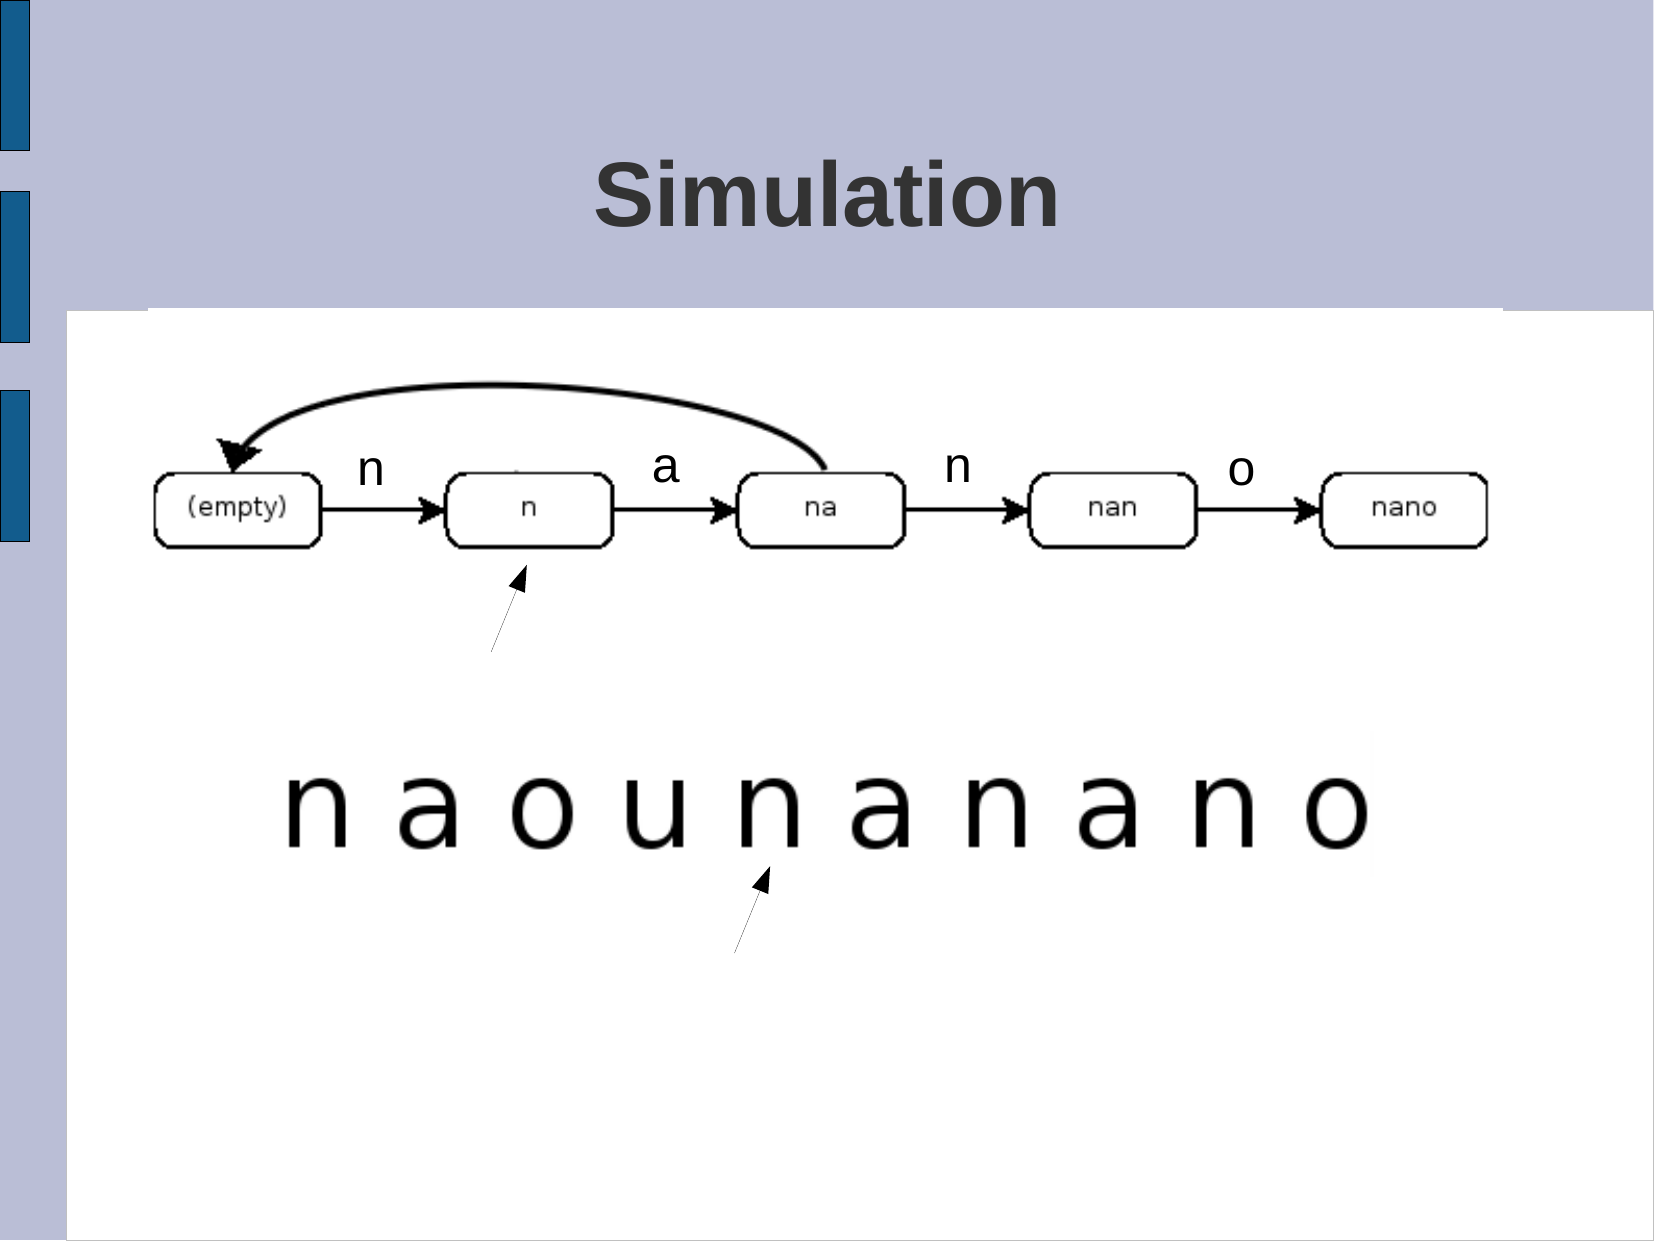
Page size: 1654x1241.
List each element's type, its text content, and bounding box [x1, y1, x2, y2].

text_box n [357, 439, 385, 496]
text_box n [944, 437, 973, 494]
picture [148, 308, 1503, 933]
title Simulation [121, 91, 1534, 299]
text_box o [1227, 439, 1256, 496]
text_box a [651, 437, 680, 494]
